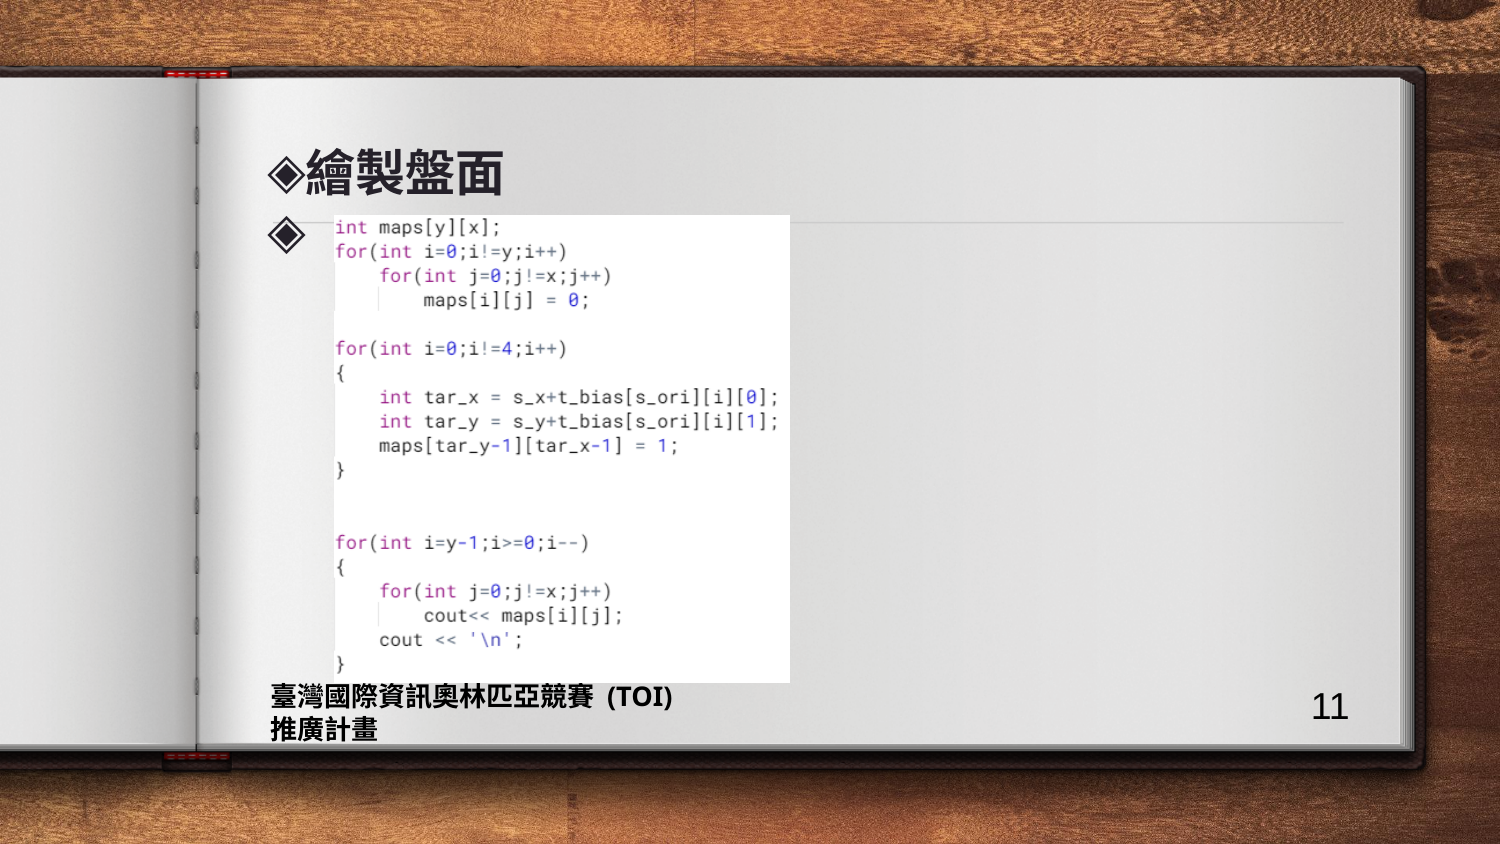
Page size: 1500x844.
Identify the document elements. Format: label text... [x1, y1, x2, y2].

text_box 繪製盤面 [252, 126, 746, 216]
text_box <number> [1295, 672, 1386, 737]
picture [0, 0, 1500, 844]
